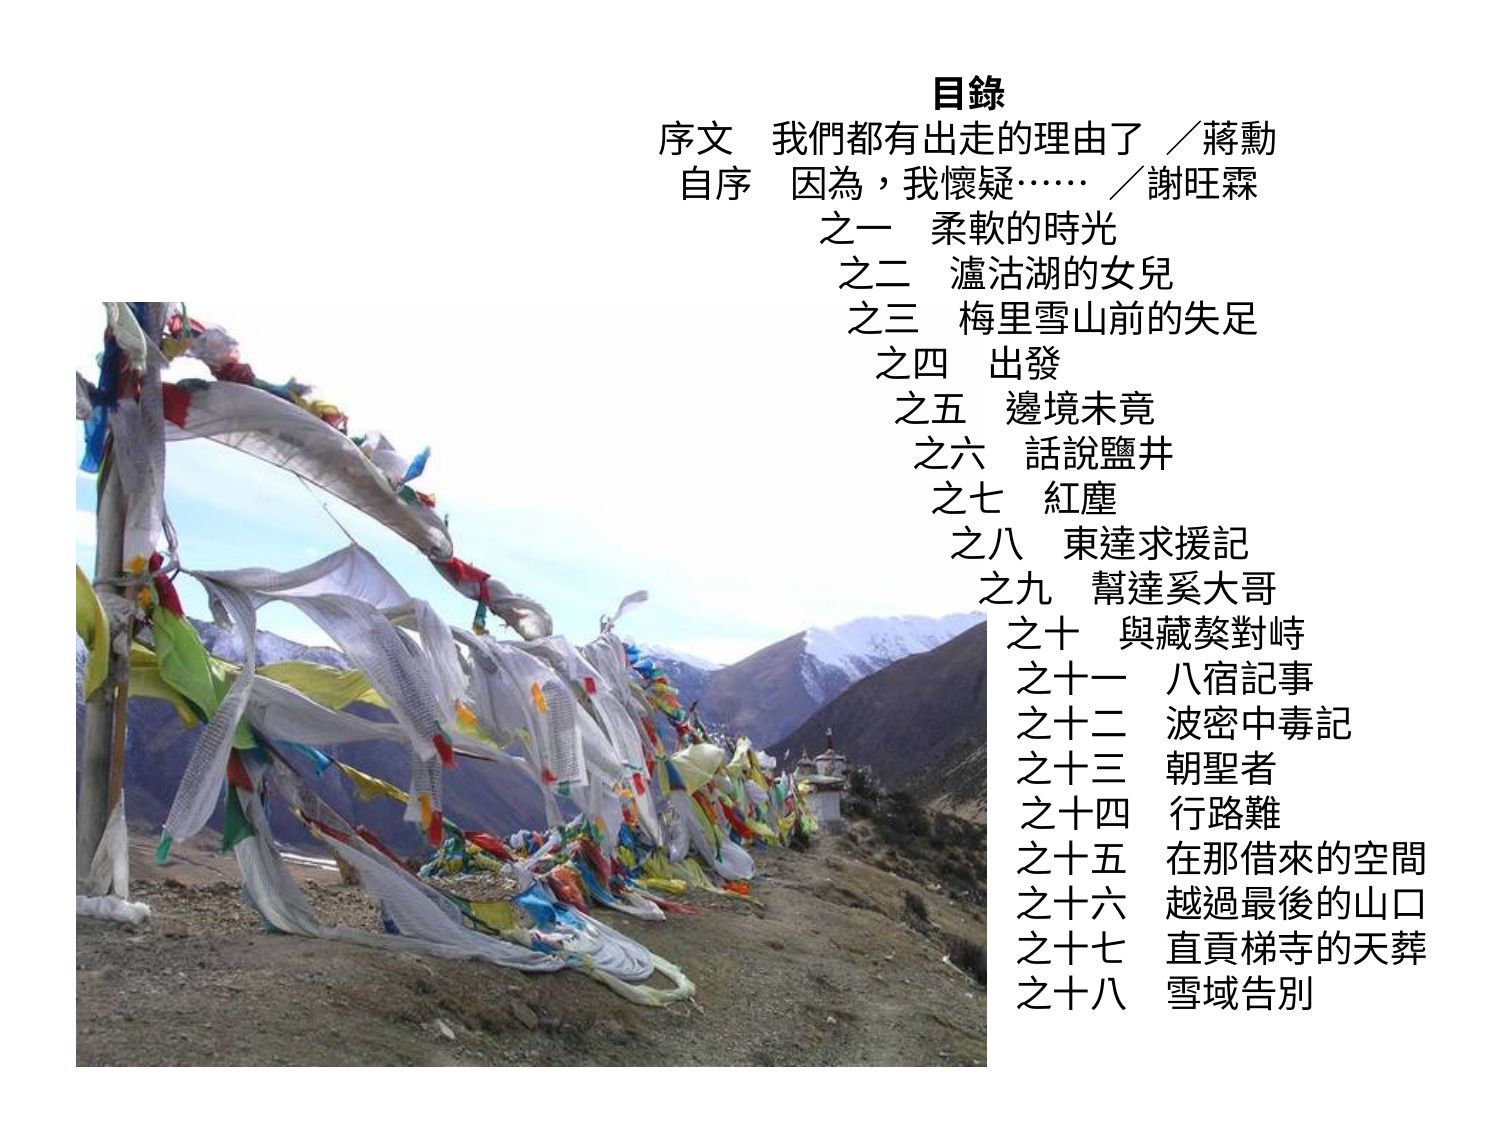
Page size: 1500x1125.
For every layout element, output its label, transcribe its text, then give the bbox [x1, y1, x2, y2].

text_box 目錄 序文 我們都有出走的理由了 ∕蔣勳 自序 因為，我懷疑…… ∕謝旺霖 之一 柔軟的時光 之二 瀘沽湖的女兒 之三 梅里雪山前的失足 之四 出發 之五 邊境未竟 之六 話說鹽井 之七 紅塵 之八 東達求援記 之九 幫達奚大哥 之十 與藏獒對峙 之十一 八宿記事 之十二 波密中毒記 之十三 朝聖者 之十四 行路難 之十五 在那借來的空間 之十六 越過最後的山口 之十七 直貢梯寺的天葬 之十八 雪域告別 [490, 62, 1447, 1015]
picture [76, 302, 987, 1067]
